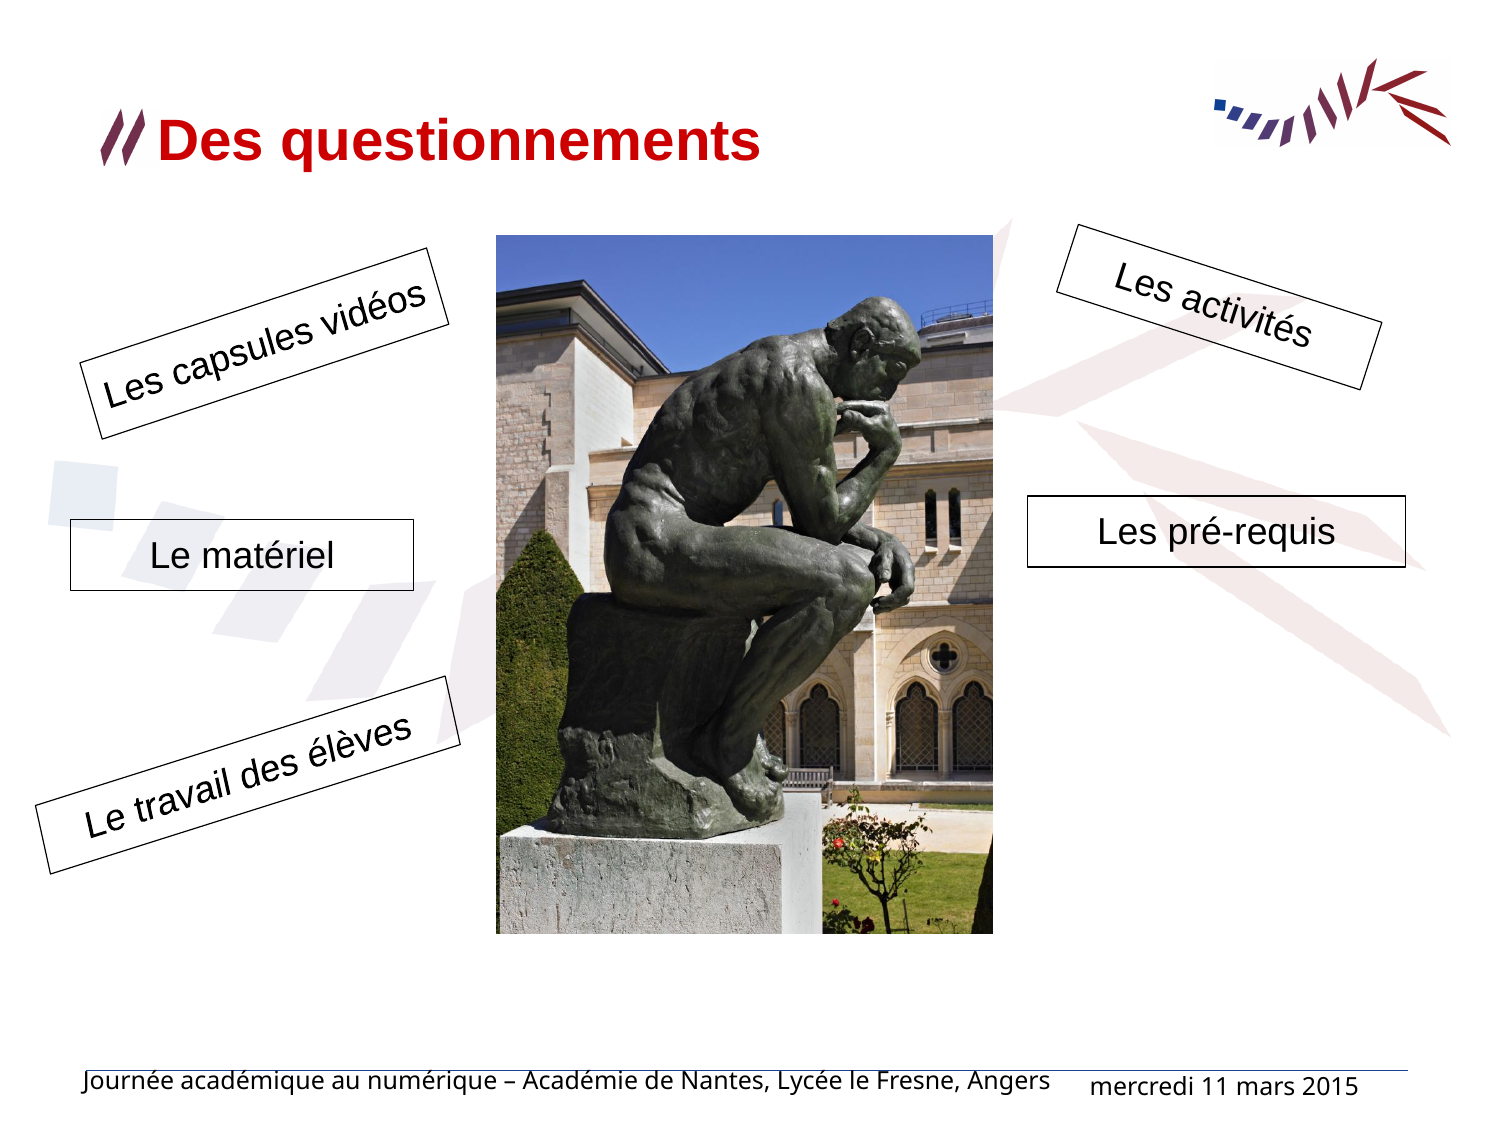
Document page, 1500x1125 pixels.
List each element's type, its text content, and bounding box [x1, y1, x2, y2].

text_box Le matériel [70, 519, 414, 591]
text_box Journée académique au numérique – Académie de Nantes, Lycée le Fresne, Angers [0, 1057, 1127, 1125]
slide_number [82, 301, 263, 361]
text_box Les pré-requis [1027, 496, 1406, 567]
slide_number [82, 301, 1458, 1016]
text_box Le travail des élèves [35, 676, 461, 875]
text_box Les activités [1056, 224, 1382, 390]
text_box Les capsules vidéos [79, 247, 449, 440]
picture [1214, 58, 1451, 94]
text_box mercredi 11 mars 2015 [1074, 1063, 1500, 1125]
picture [48, 218, 1451, 934]
title Des questionnements [85, 94, 1458, 201]
